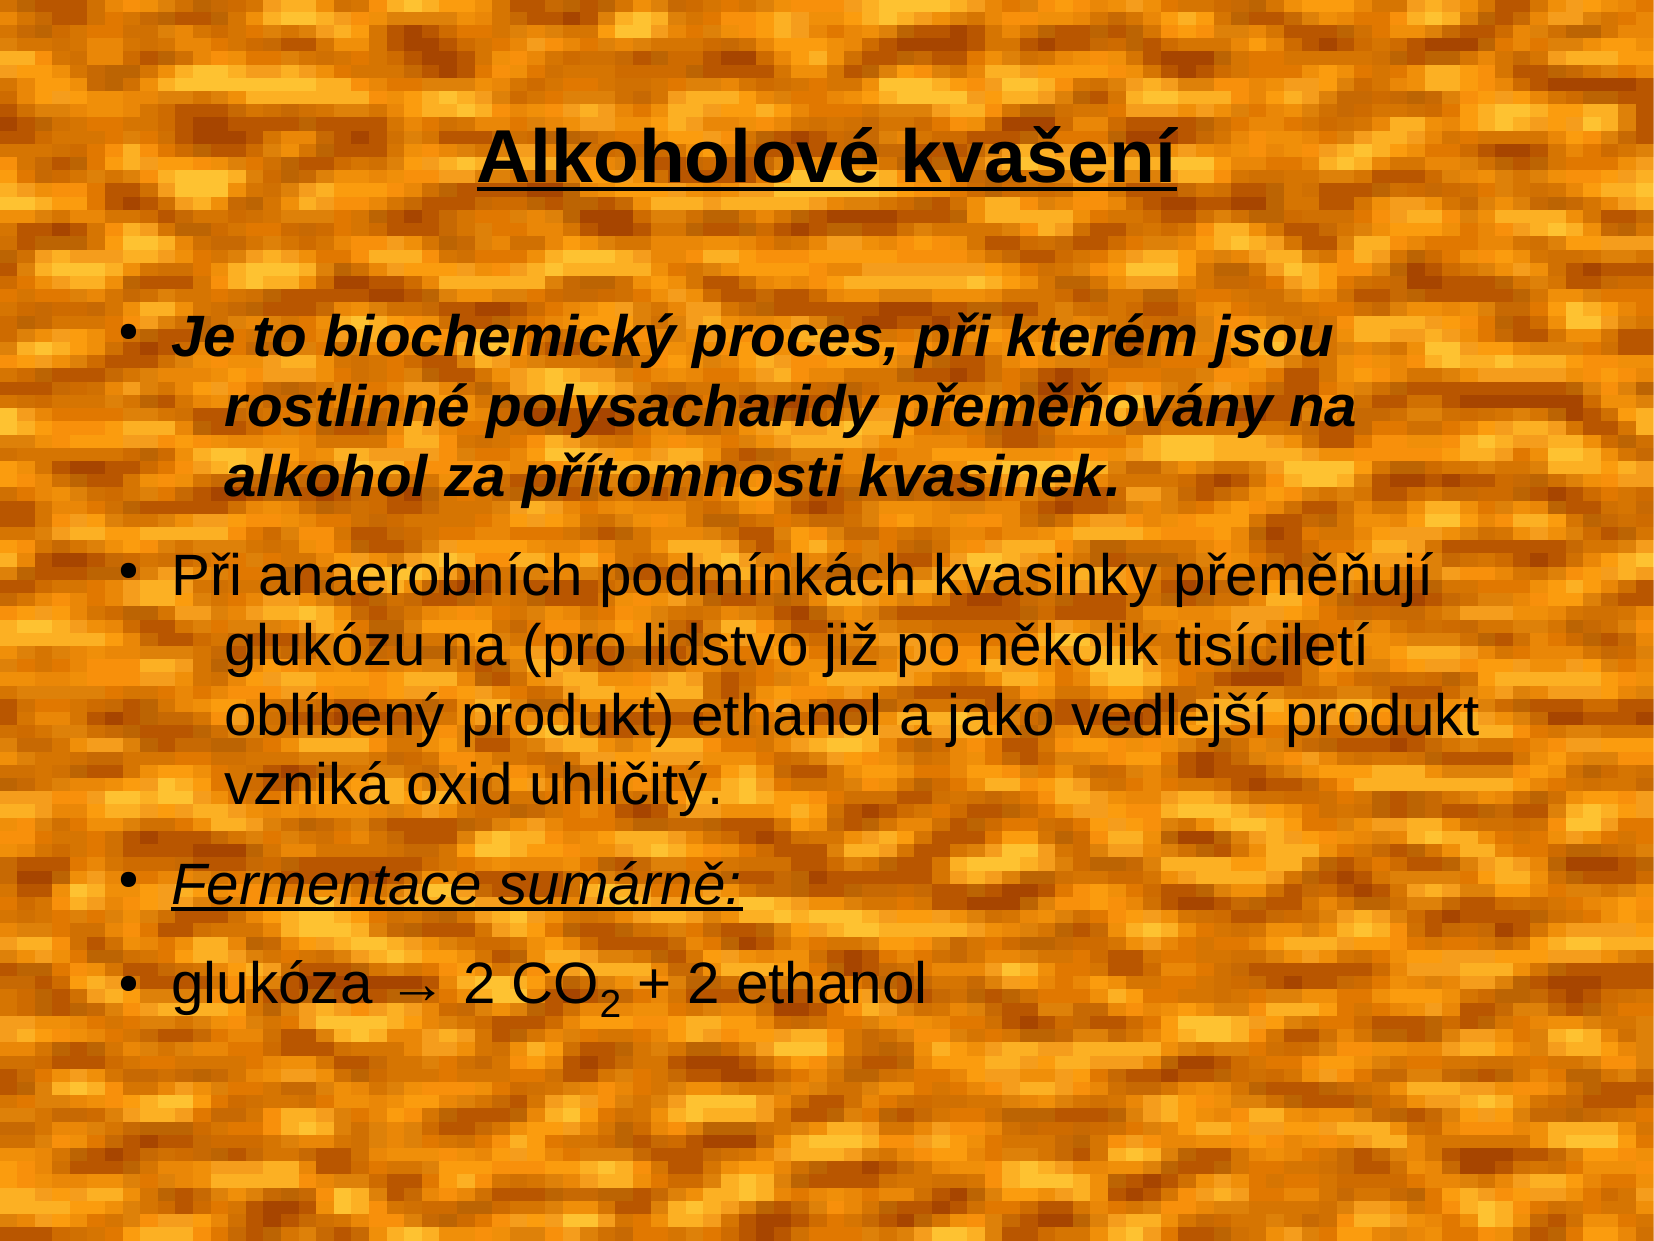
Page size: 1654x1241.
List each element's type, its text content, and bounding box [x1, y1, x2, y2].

title Alkoholové kvašení [82, 49, 1571, 198]
list Je to biochemický proces, při kterém jsou rostlinné polysacharidy přeměňovány na alkohol za přítomnosti kvasinek. Při anaerobních podmínkách kvasinky přeměňují glukózu na (pro lidstvo již po několik tisíciletí oblíbený produkt) ethanol a jako vedlejší produkt vzniká oxid uhličitý. Fermentace sumárně: glukóza → 2 CO2 + 2 ethanol [82, 198, 1571, 1042]
